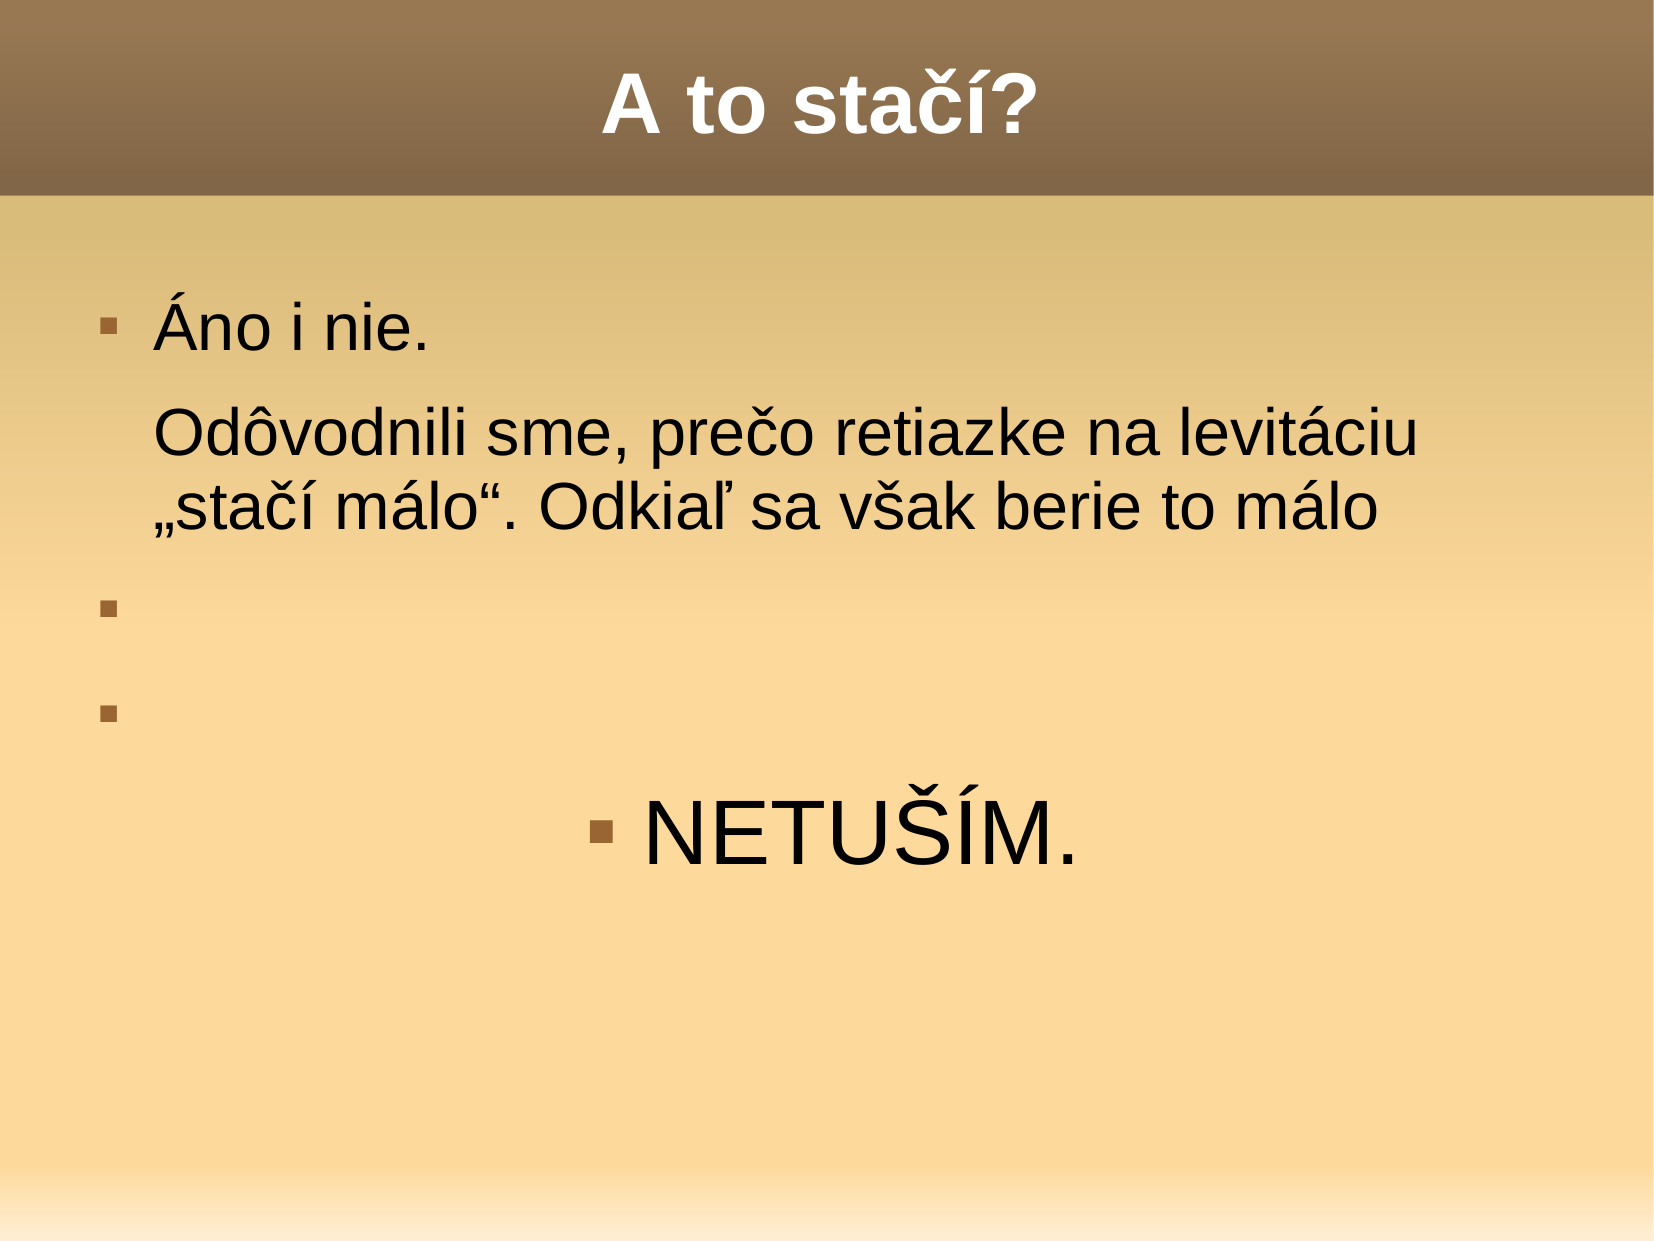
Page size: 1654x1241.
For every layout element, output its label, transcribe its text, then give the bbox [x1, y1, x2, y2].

title A to stačí? [76, 0, 1565, 208]
picture [0, 0, 1654, 1241]
list Áno i nie. Odôvodnili sme, prečo retiazke na levitáciu „stačí málo“. Odkiaľ sa však berie to málo NETUŠÍM. [82, 290, 1571, 1109]
